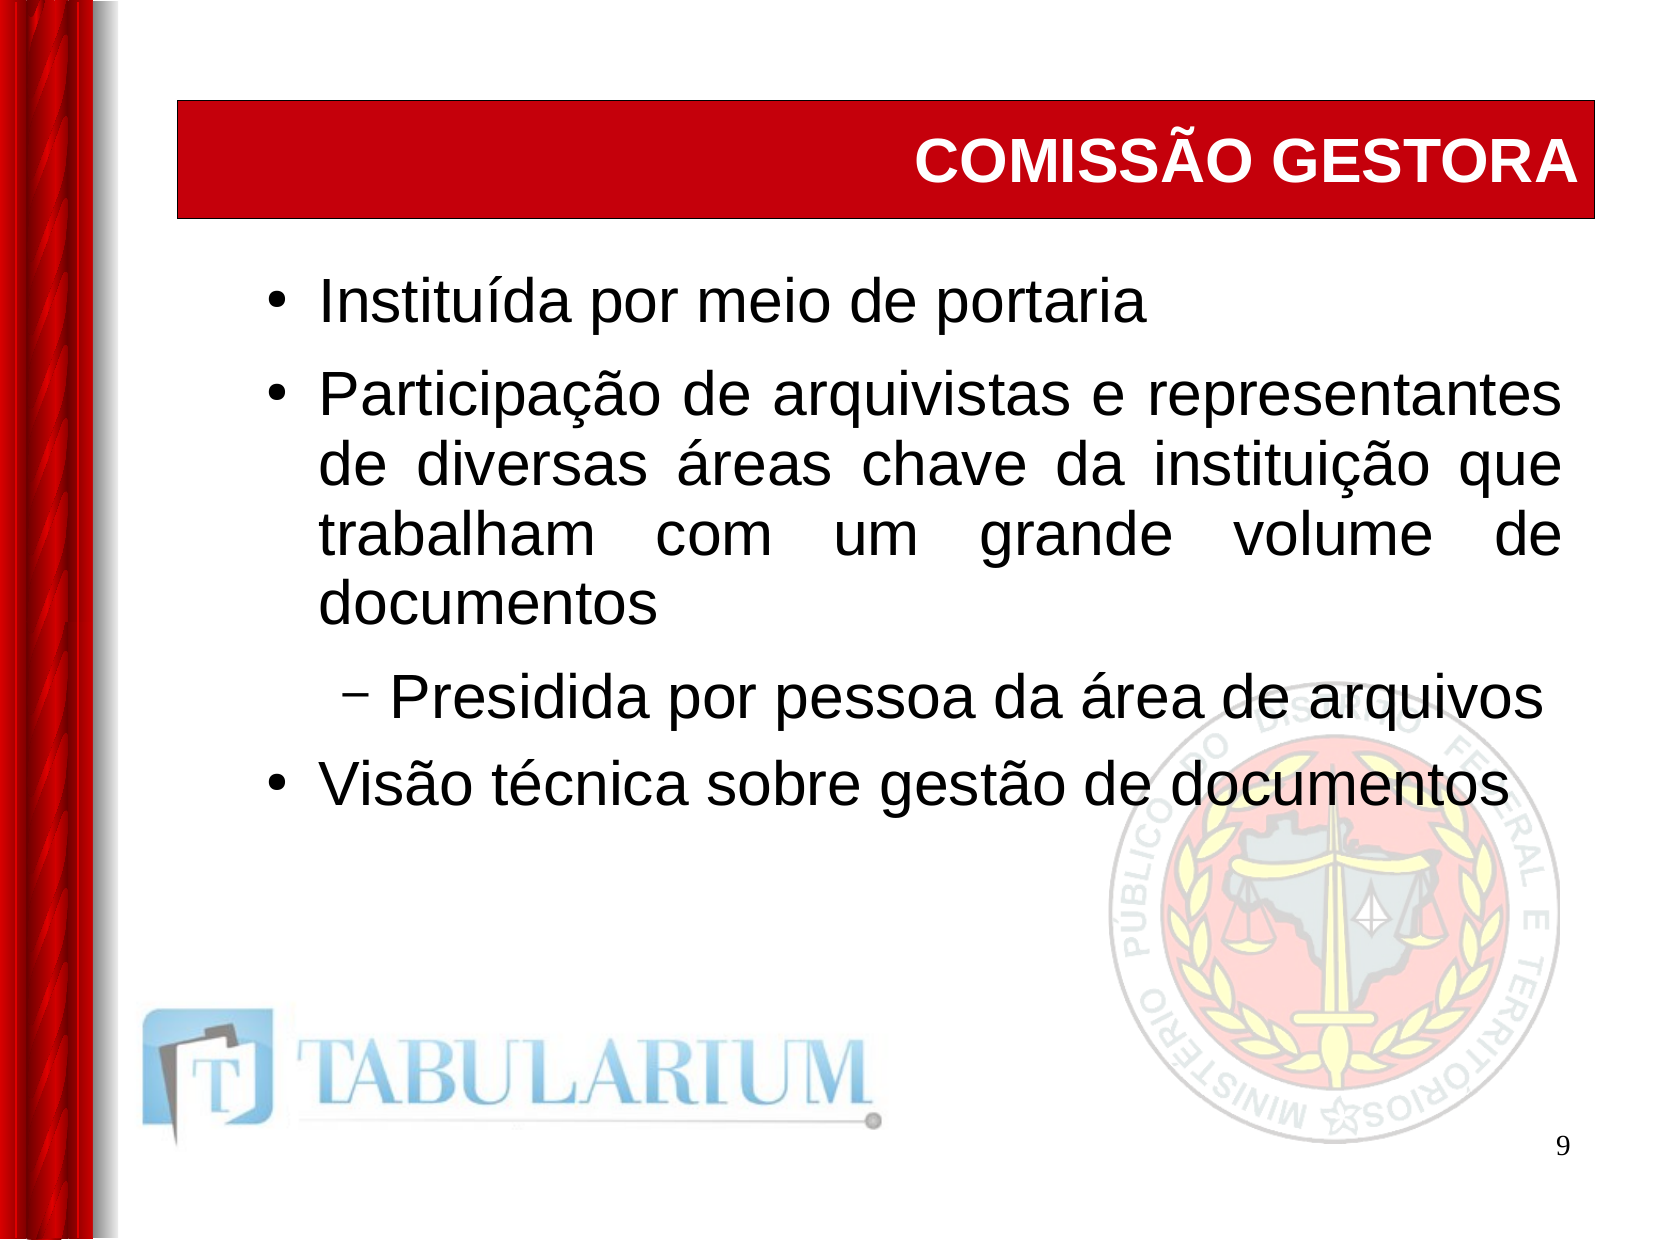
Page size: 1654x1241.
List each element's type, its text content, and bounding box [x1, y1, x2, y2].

text_box COMISSÃO GESTORA [206, 118, 1595, 205]
list Instituída por meio de portaria Participação de arquivistas e representantes de diversas áreas chave da instituição que trabalham com um grande volume de documentos Presidida por pessoa da área de arquivos Visão técnica sobre gestão de documentos [177, 265, 1565, 1093]
